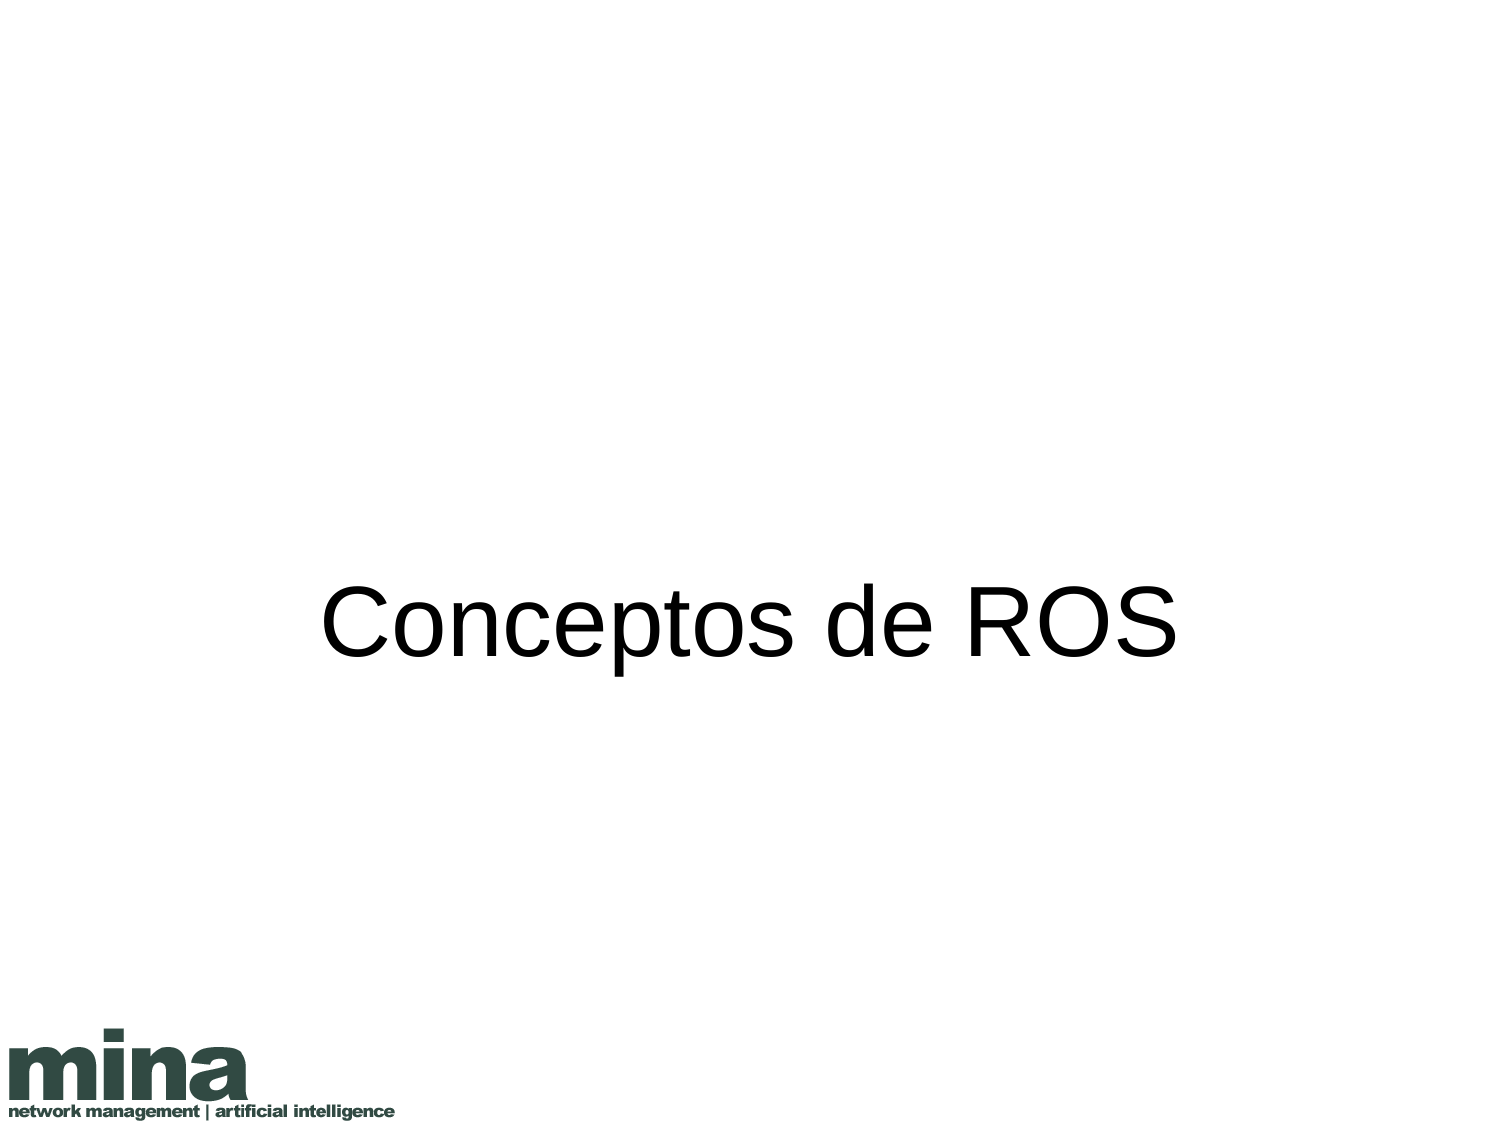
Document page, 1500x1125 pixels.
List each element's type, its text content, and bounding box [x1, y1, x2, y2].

picture [0, 1022, 112, 1125]
subtitle Conceptos de ROS [112, 76, 1388, 1125]
